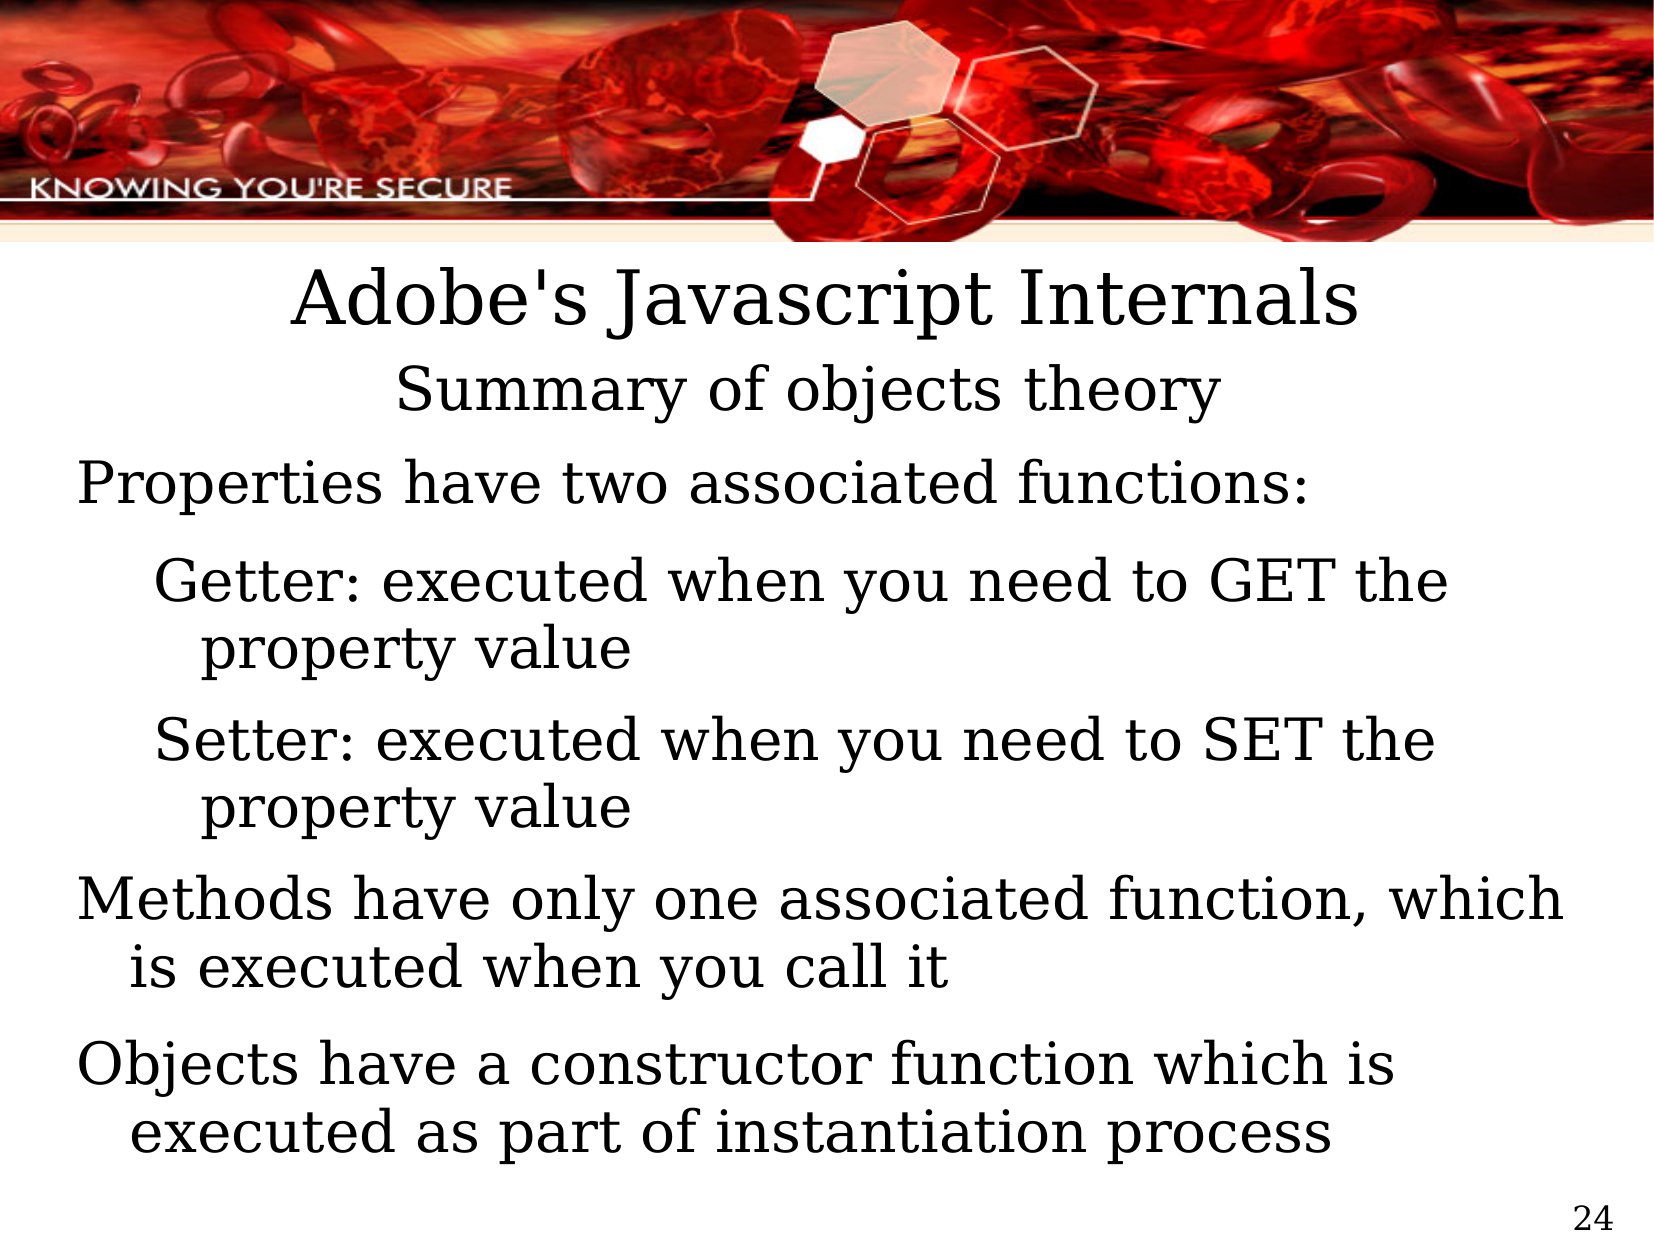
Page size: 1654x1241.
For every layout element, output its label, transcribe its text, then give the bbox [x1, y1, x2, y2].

title Adobe's Javascript Internals [0, 195, 1654, 403]
text_box Summary of objects theory [394, 354, 1224, 425]
picture [0, 0, 1654, 195]
list Properties have two associated functions: Getter: executed when you need to GET the property value Setter: executed when you need to SET the property value Methods have only one associated function, which is executed when you call it Objects have a constructor function which is executed as part of instantiation process [59, 449, 1595, 1166]
